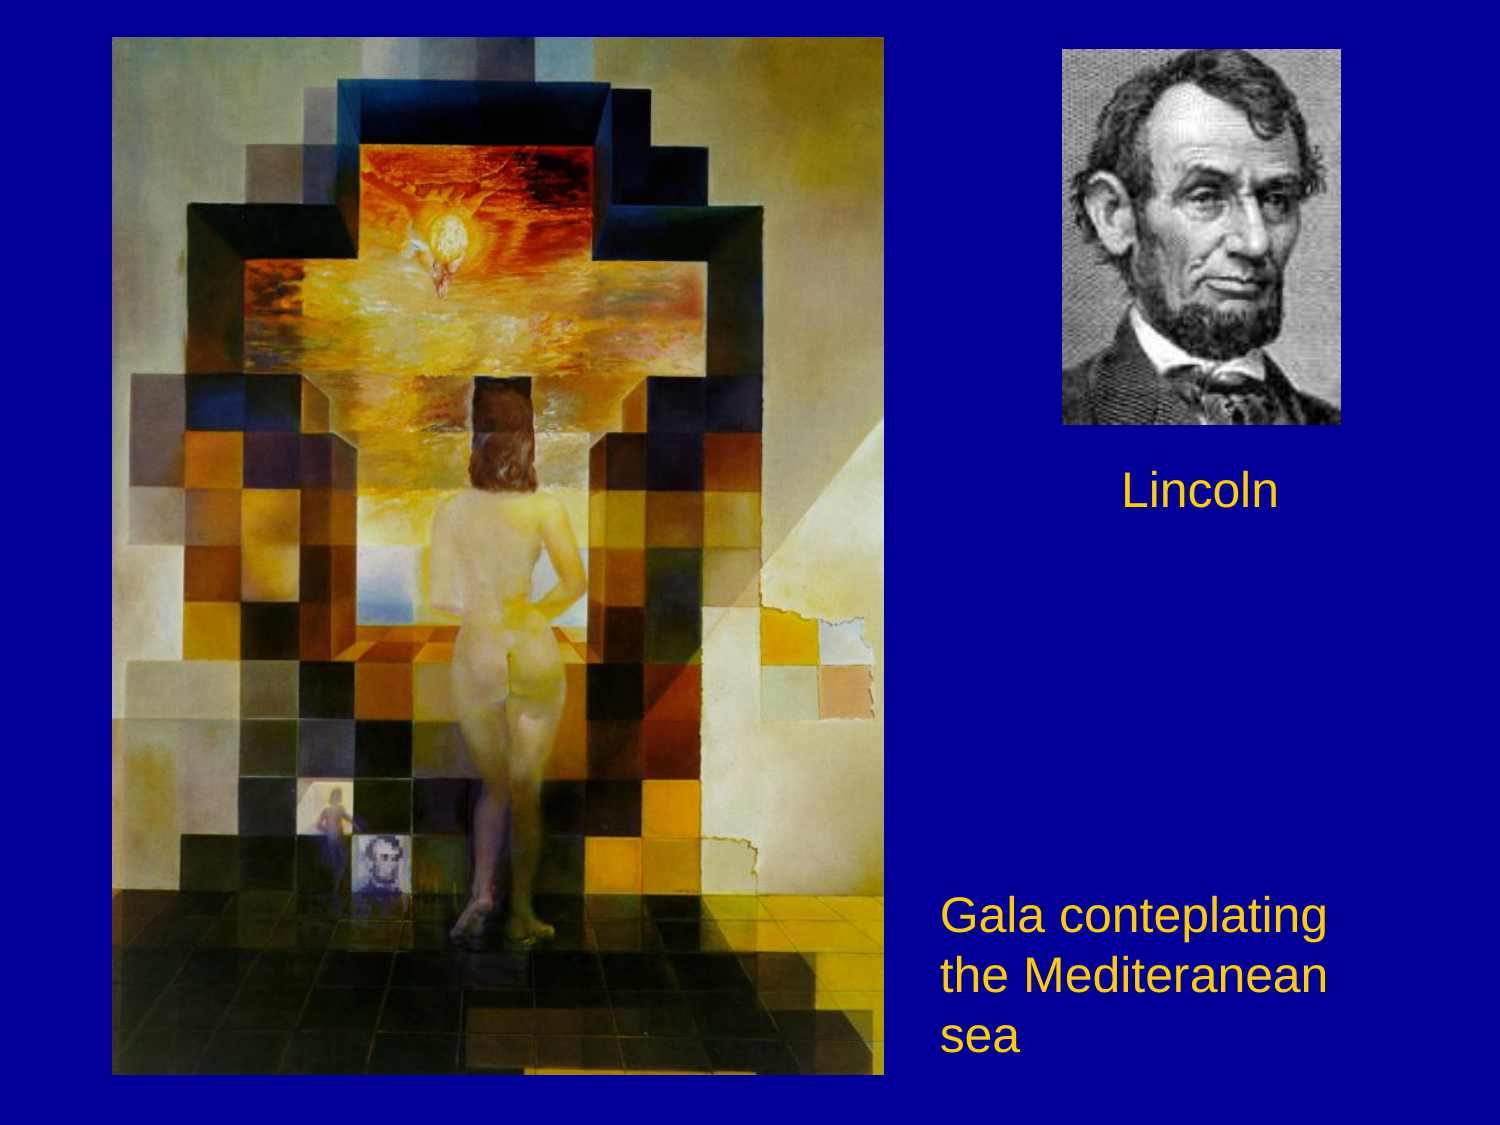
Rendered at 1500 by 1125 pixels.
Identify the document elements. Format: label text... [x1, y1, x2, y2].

text_box Lincoln [1062, 449, 1338, 525]
picture [1062, 49, 1341, 425]
picture [112, 37, 884, 1075]
text_box Gala conteplating the Mediteranean sea [924, 874, 1413, 1070]
